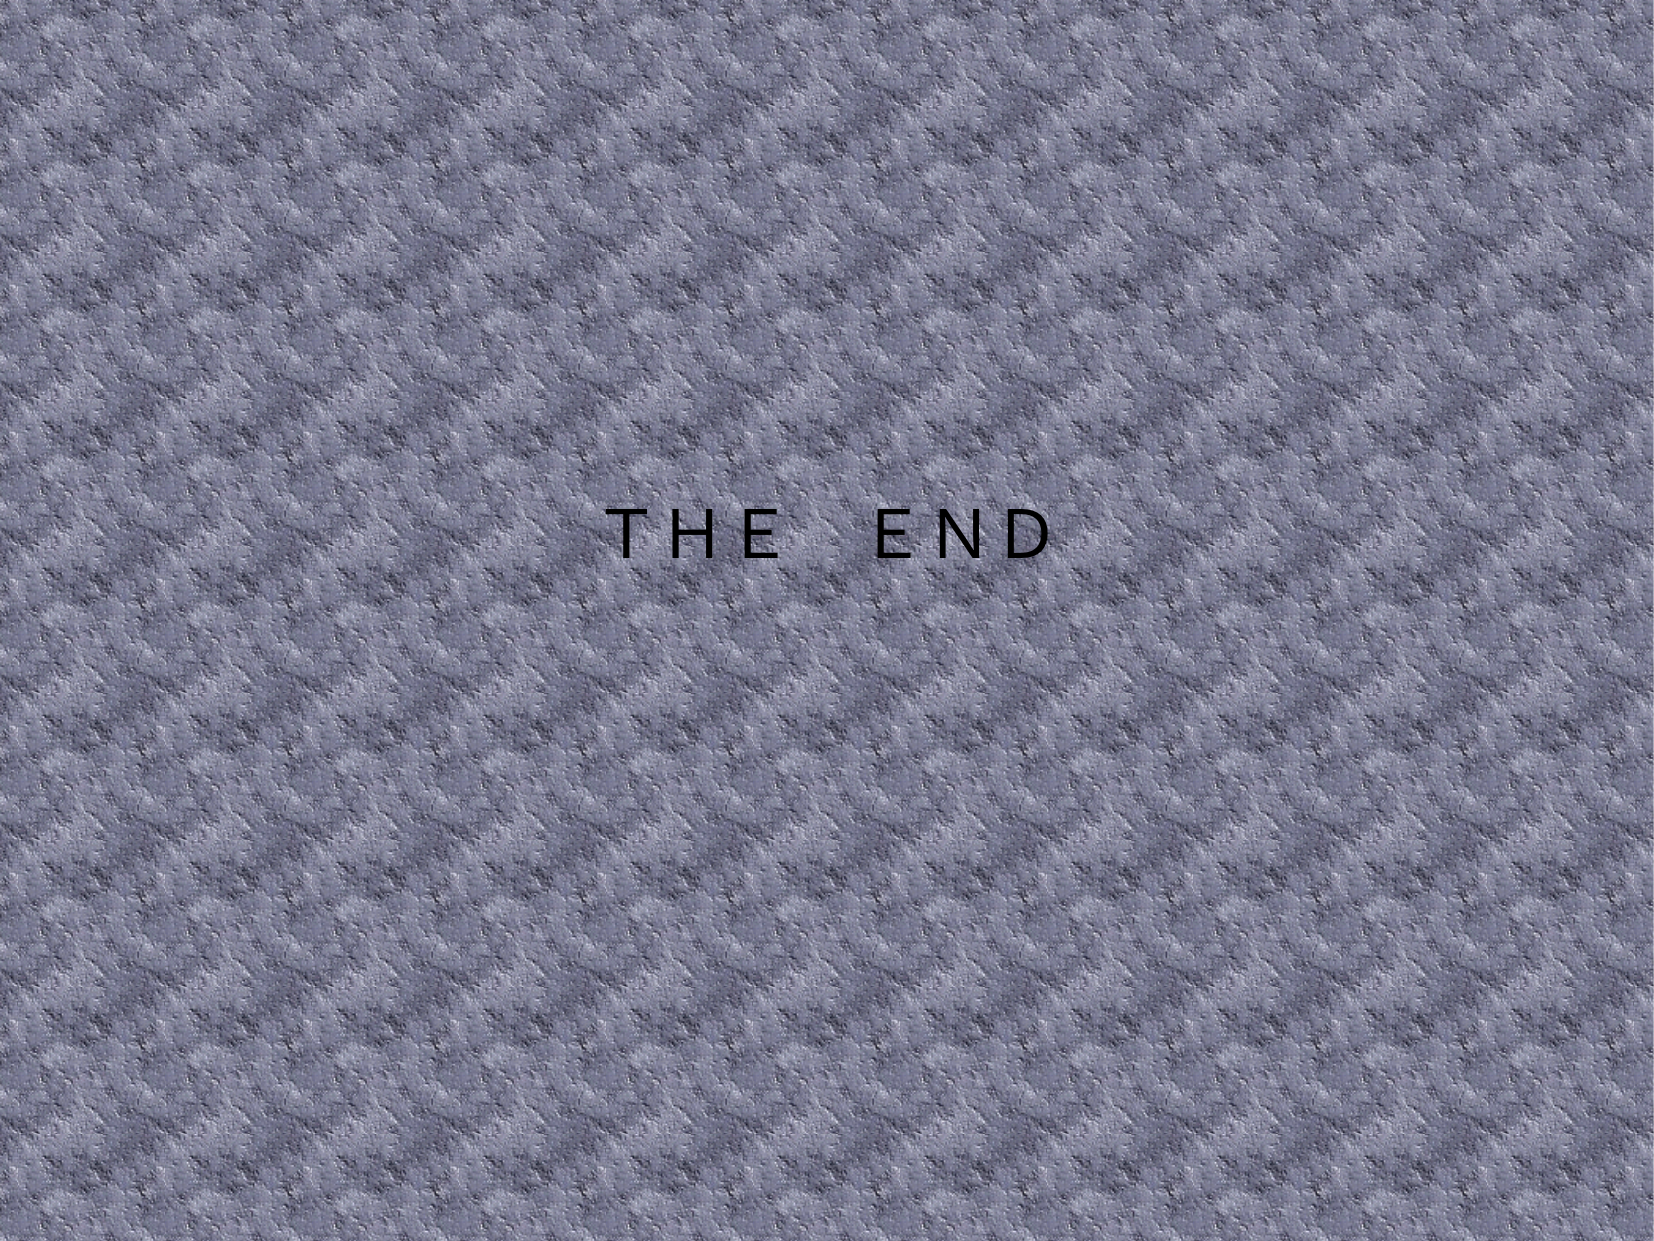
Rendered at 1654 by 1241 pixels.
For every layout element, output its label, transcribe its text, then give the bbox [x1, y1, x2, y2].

picture [0, 0, 1654, 1241]
subtitle ＴＨＥ ＥＮＤ [82, 49, 1571, 1010]
